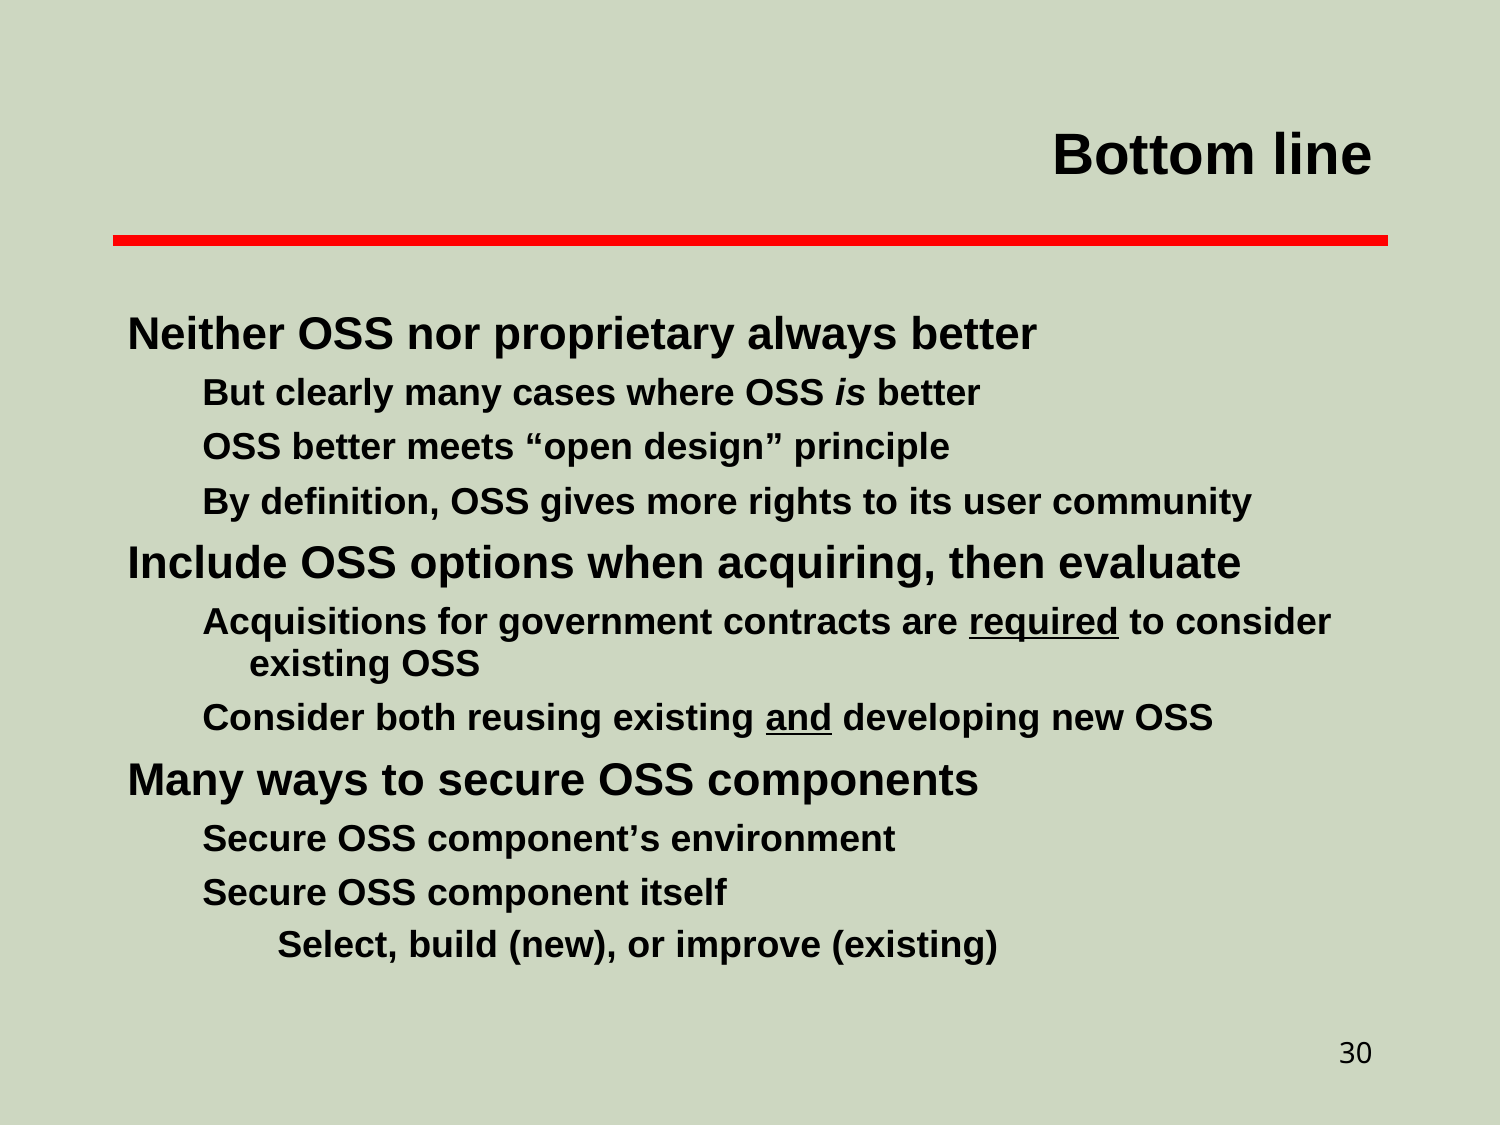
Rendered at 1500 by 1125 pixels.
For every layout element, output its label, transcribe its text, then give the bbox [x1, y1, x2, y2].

title Bottom line [337, 85, 1388, 224]
list Neither OSS nor proprietary always better But clearly many cases where OSS is better OSS better meets “open design” principle By definition, OSS gives more rights to its user community Include OSS options when acquiring, then evaluate Acquisitions for government contracts are required to consider existing OSS Consider both reusing existing and developing new OSS Many ways to secure OSS components Secure OSS component’s environment Secure OSS component itself Select, build (new), or improve (existing) [112, 299, 1388, 1000]
